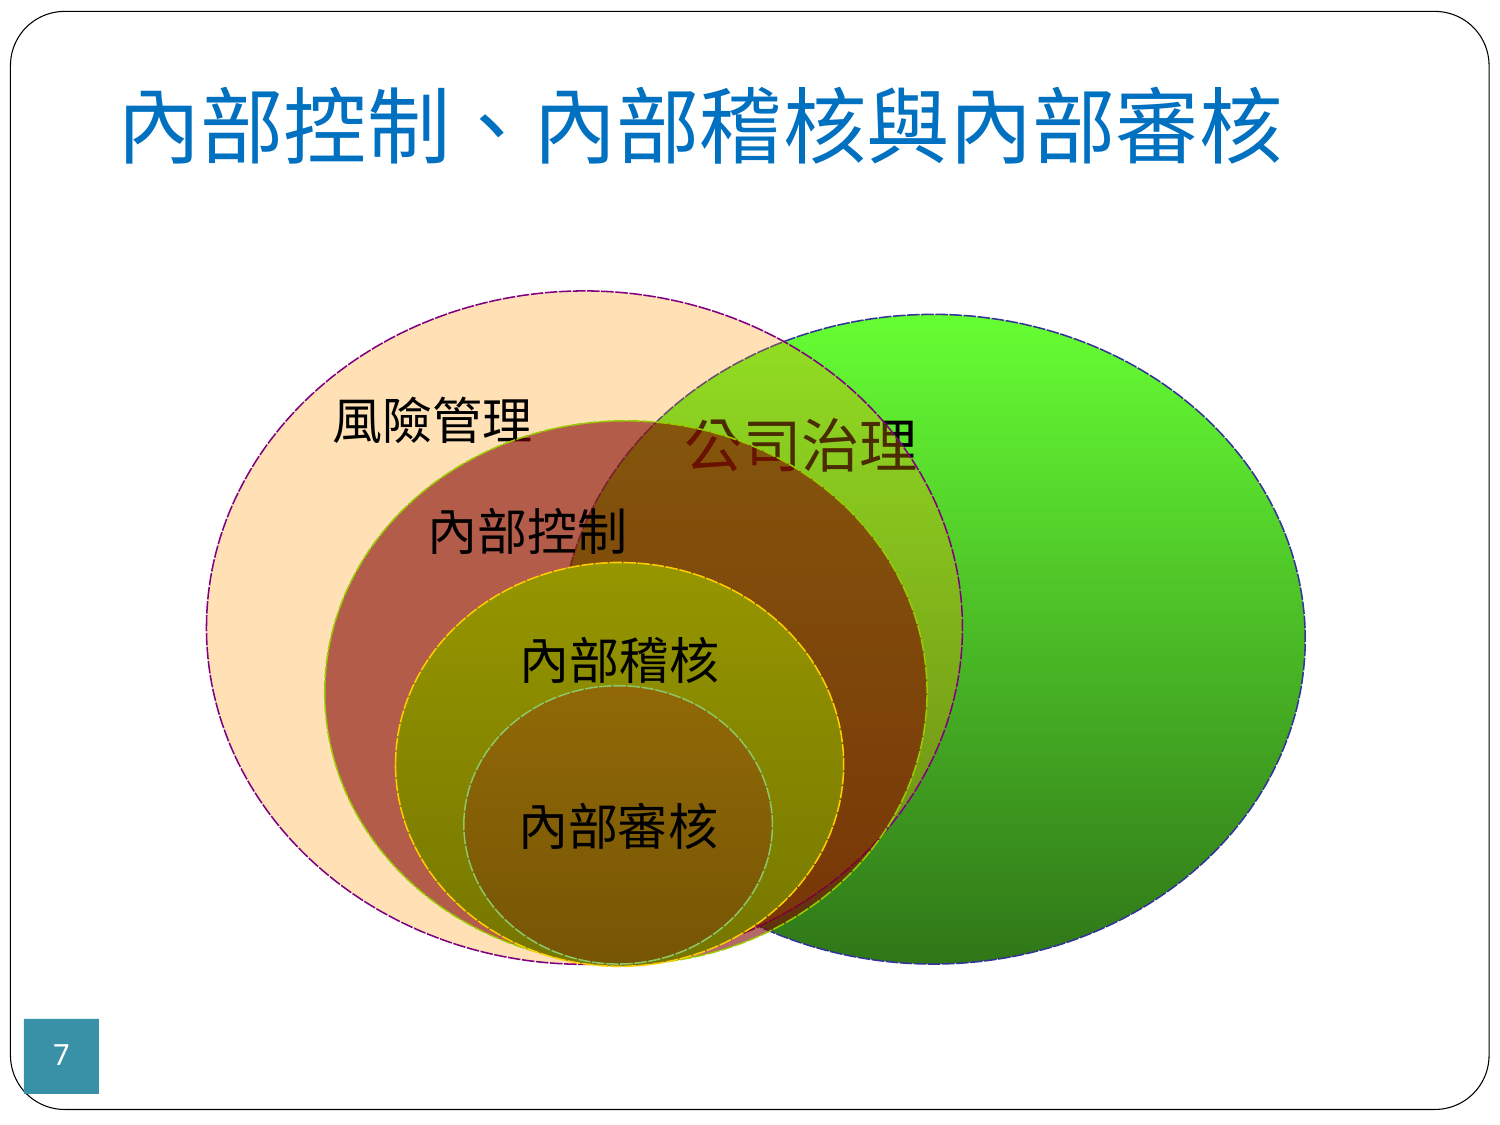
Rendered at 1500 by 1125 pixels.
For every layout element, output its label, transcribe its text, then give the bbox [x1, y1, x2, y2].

text_box 7 [23, 1018, 99, 1094]
text_box 內部稽核 [395, 562, 844, 967]
text_box 內部控制 [324, 420, 928, 960]
text_box 風險管理 [206, 290, 963, 965]
text_box 內部審核 [463, 685, 773, 965]
text_box 內部控制、內部稽核與內部審核 [88, 66, 1312, 193]
text_box 公司治理 [770, 314, 1306, 965]
